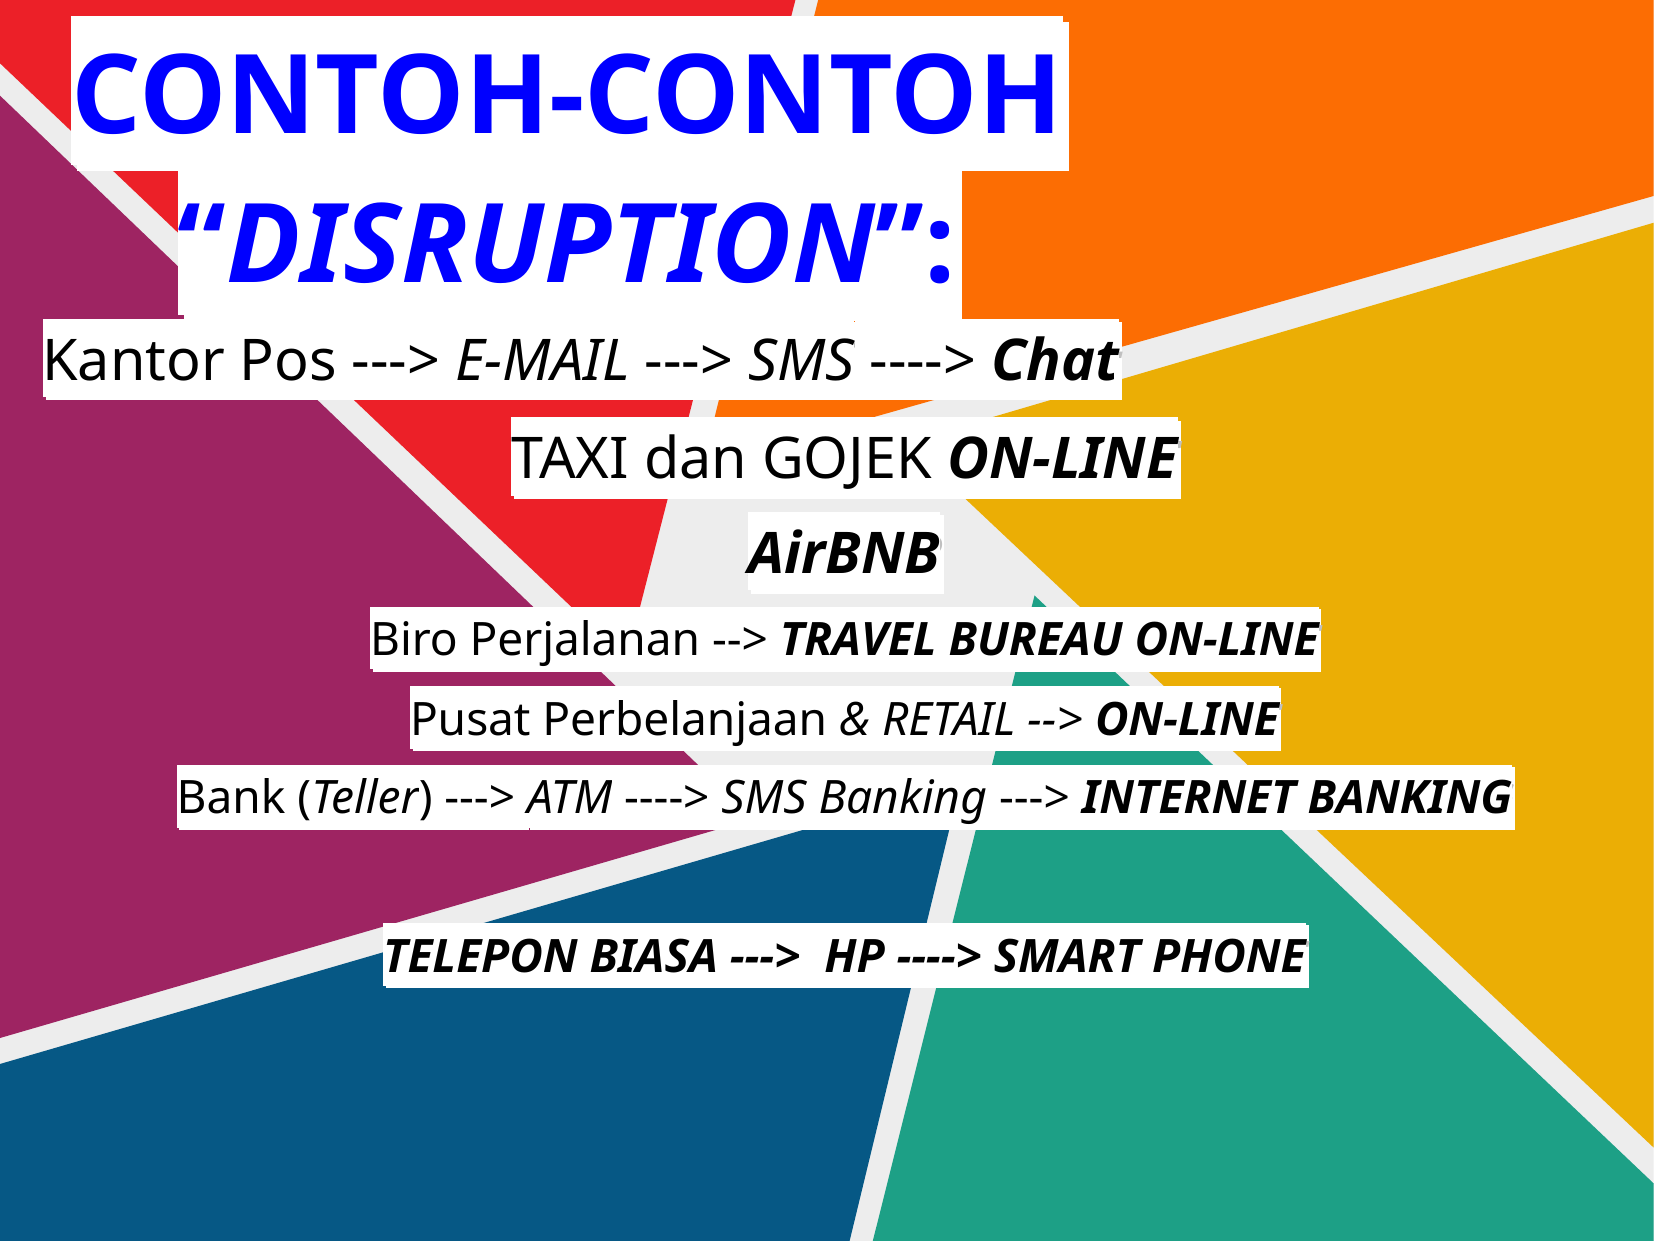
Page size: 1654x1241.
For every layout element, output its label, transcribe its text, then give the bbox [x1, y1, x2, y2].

list Kantor Pos ---> E-MAIL ---> SMS ----> Chat TAXI dan GOJEK ON-LINE AirBNB Biro Perjalanan --> TRAVEL BUREAU ON-LINE Pusat Perbelanjaan & RETAIL --> ON-LINE Bank (Teller) ---> ATM ----> SMS Banking ---> INTERNET BANKING TELEPON BIASA ---> HP ----> SMART PHONE [23, 318, 1654, 996]
title CONTOH-CONTOH “DISRUPTION”: [0, 23, 1134, 308]
